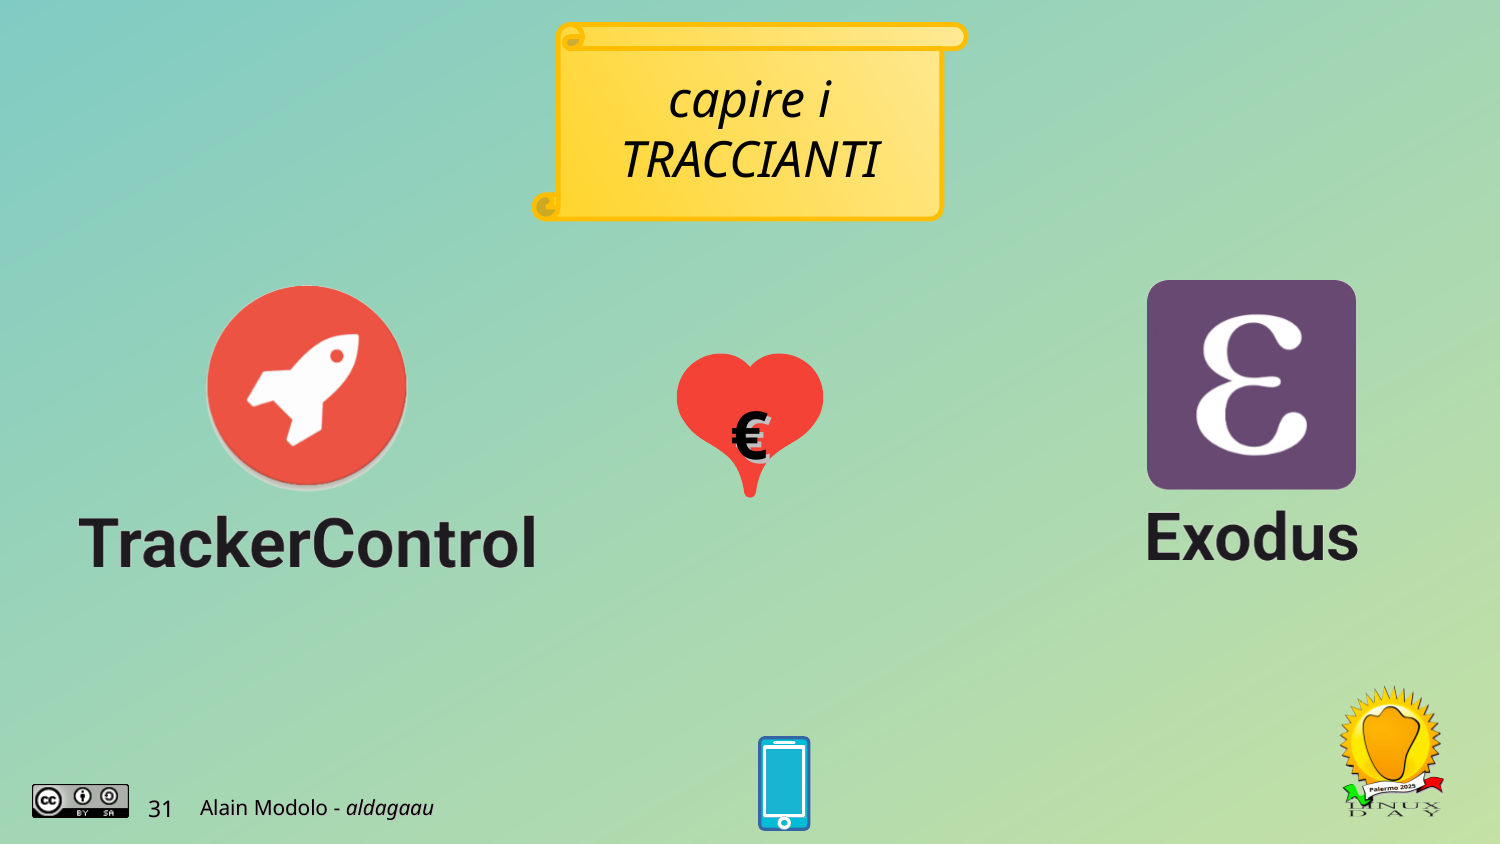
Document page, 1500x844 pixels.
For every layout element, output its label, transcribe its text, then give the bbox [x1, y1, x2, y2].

text_box capire i TRACCIANTI [547, 24, 967, 220]
picture [32, 784, 129, 818]
picture [1233, 670, 1500, 844]
text_box [759, 737, 809, 830]
picture [78, 285, 534, 568]
text_box € [682, 359, 818, 492]
picture [1147, 280, 1358, 561]
